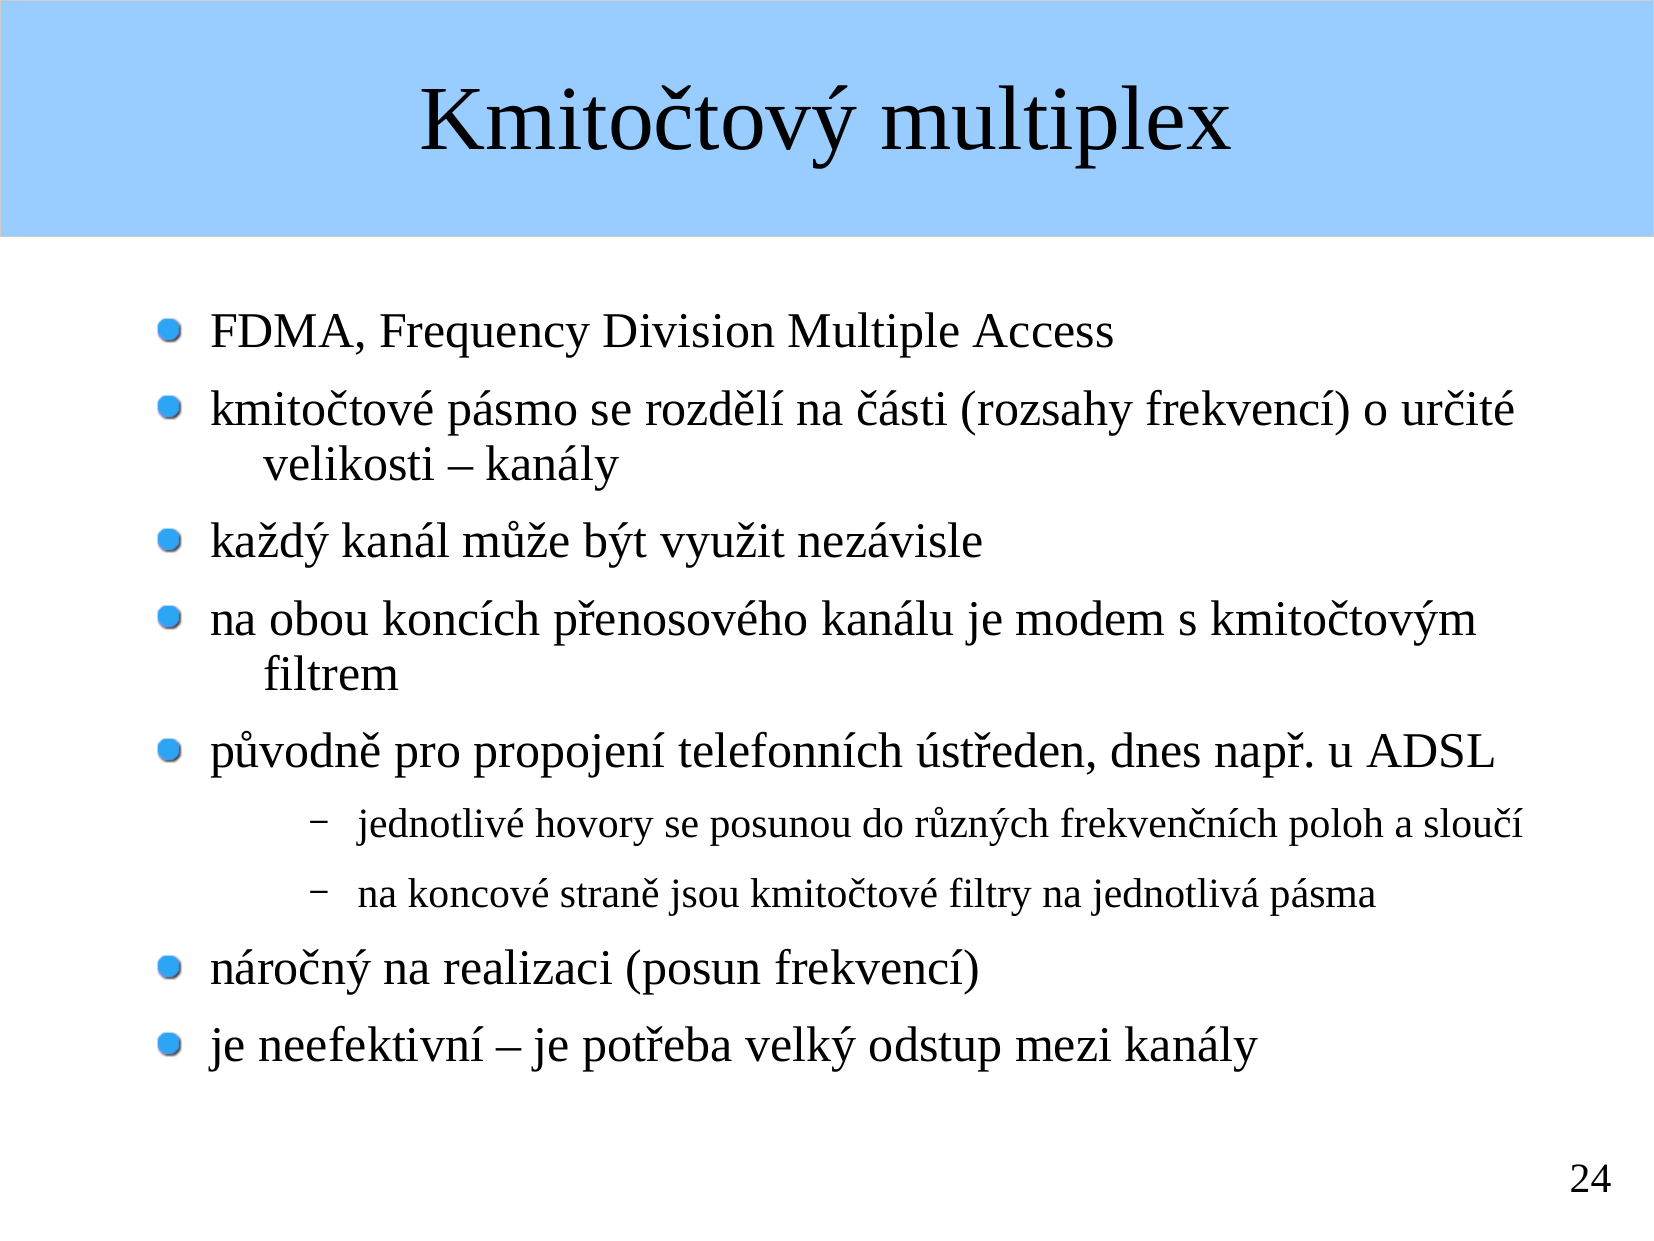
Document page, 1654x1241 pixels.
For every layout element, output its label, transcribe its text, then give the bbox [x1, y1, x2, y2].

list FDMA, Frequency Division Multiple Access kmitočtové pásmo se rozdělí na části (rozsahy frekvencí) o určité velikosti – kanály každý kanál může být využit nezávisle na obou koncích přenosového kanálu je modem s kmitočtovým filtrem původně pro propojení telefonních ústředen, dnes např. u ADSL jednotlivé hovory se posunou do různých frekvenčních poloh a sloučí na koncové straně jsou kmitočtové filtry na jednotlivá pásma náročný na realizaci (posun frekvencí) je neefektivní – je potřeba velký odstup mezi kanály [121, 303, 1534, 1164]
title Kmitočtový multiplex [0, 0, 1654, 237]
